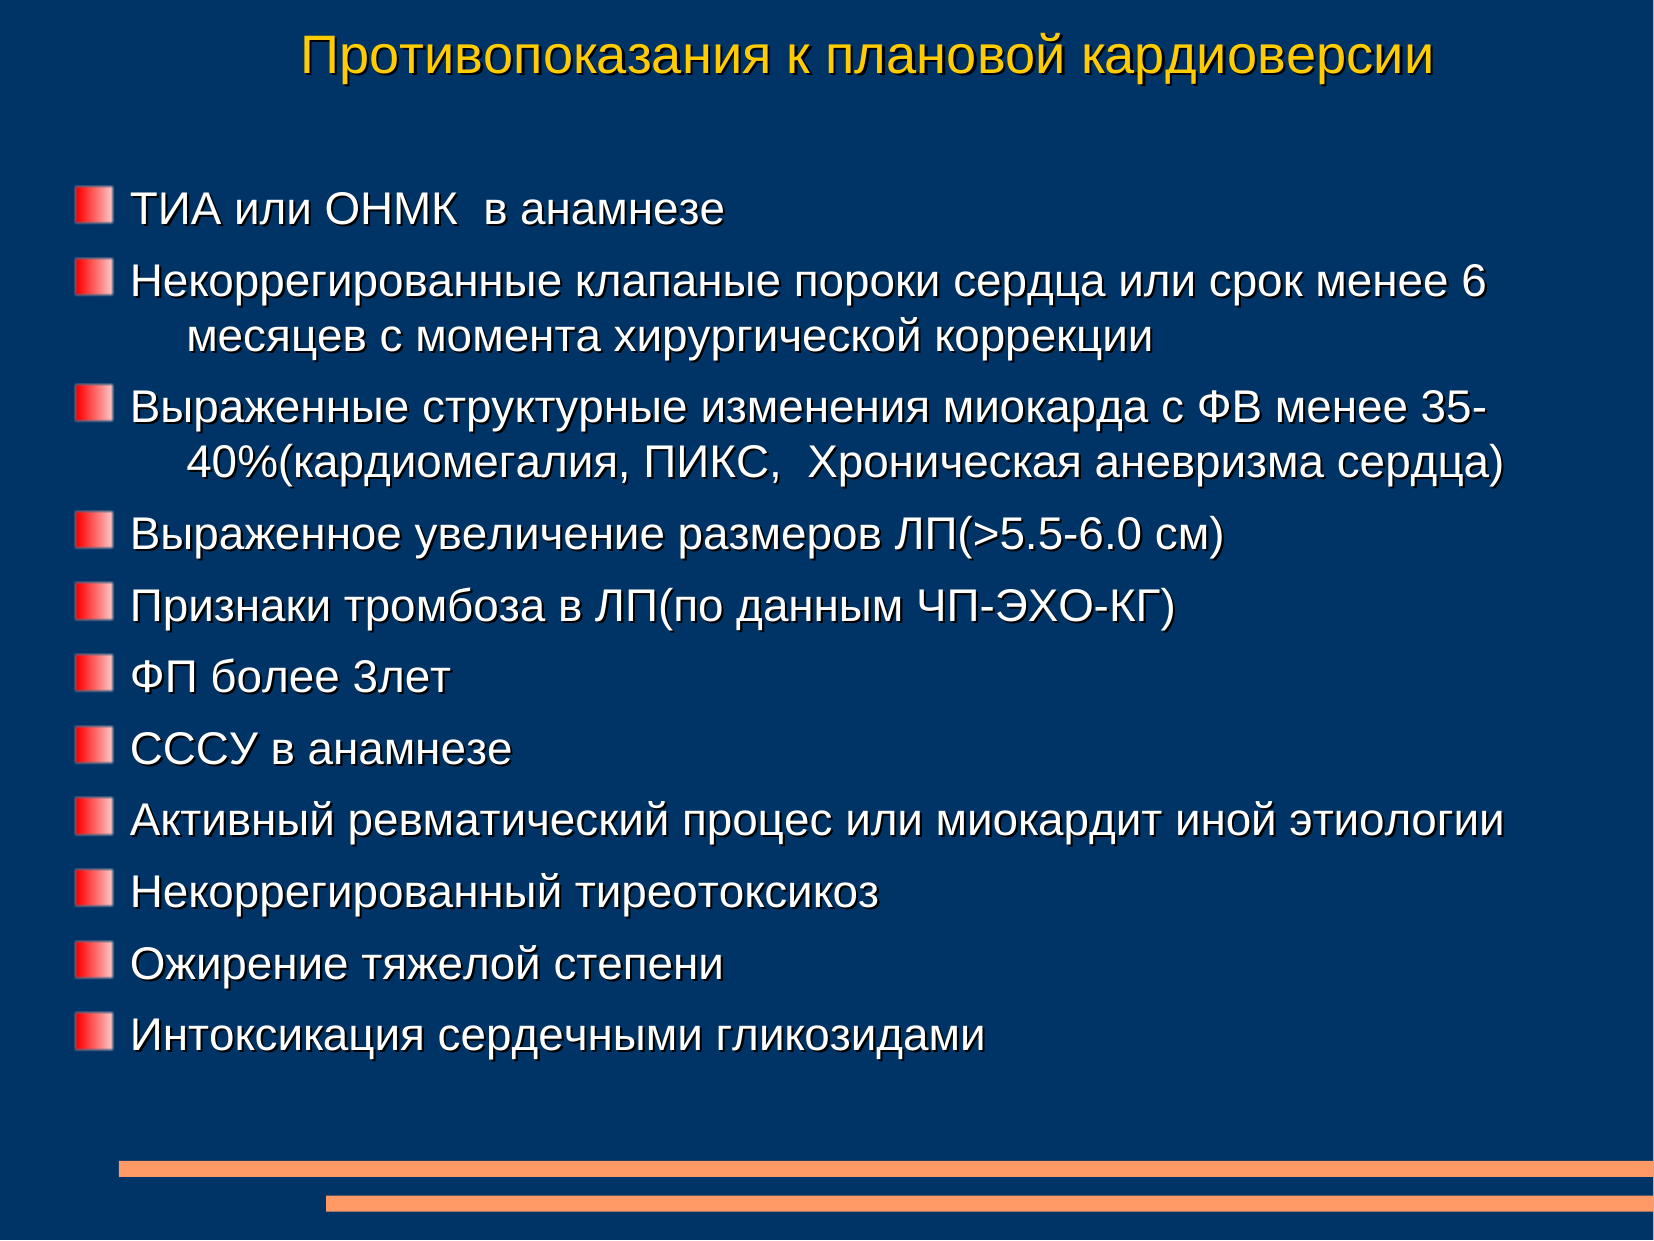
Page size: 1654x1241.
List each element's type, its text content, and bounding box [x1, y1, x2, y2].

text_box ТИА или ОНМК в анамнезе Некоррегированные клапаные пороки сердца или срок менее 6 месяцев с момента хирургической коррекции Выраженные структурные изменения миокарда с ФВ менее 35-40%(кардиомегалия, ПИКС, Хроническая аневризма сердца) Выраженное увеличение размеров ЛП(>5.5-6.0 cм) Признаки тромбоза в ЛП(по данным ЧП-ЭХО-КГ) ФП более 3лет СССУ в анамнезе Активный ревматический процес или миокардит иной этиологии Некоррегированный тиреотоксикоз Ожирение тяжелой степени Интоксикация сердечными гликозидами [59, 99, 1571, 1182]
title Противопоказания к плановой кардиоверсии [248, 0, 1489, 99]
